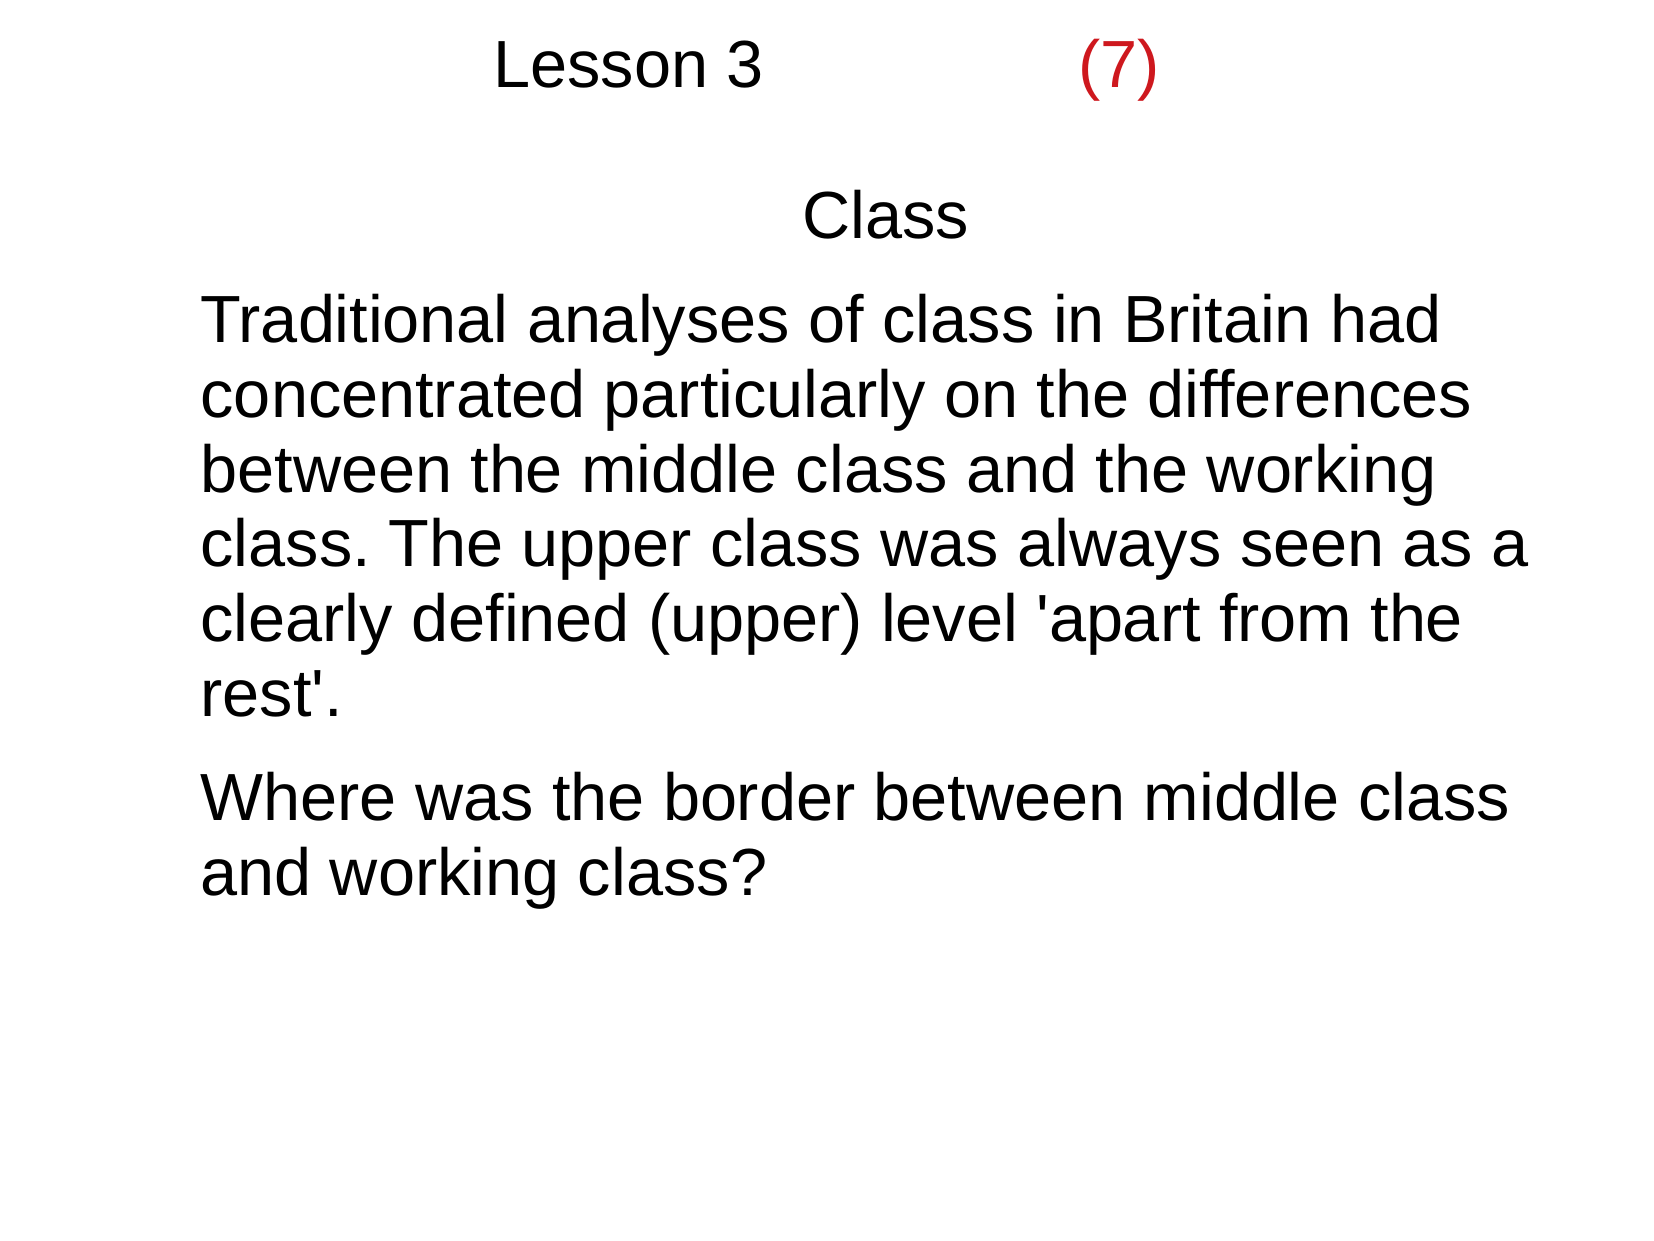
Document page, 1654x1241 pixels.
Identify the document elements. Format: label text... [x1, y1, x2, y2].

list Class Traditional analyses of class in Britain had concentrated particularly on the differences between the middle class and the working class. The upper class was always seen as a clearly defined (upper) level 'apart from the rest'. Where was the border between middle class and working class? [129, 177, 1571, 1147]
title Lesson 3 (7) [82, 26, 1571, 104]
